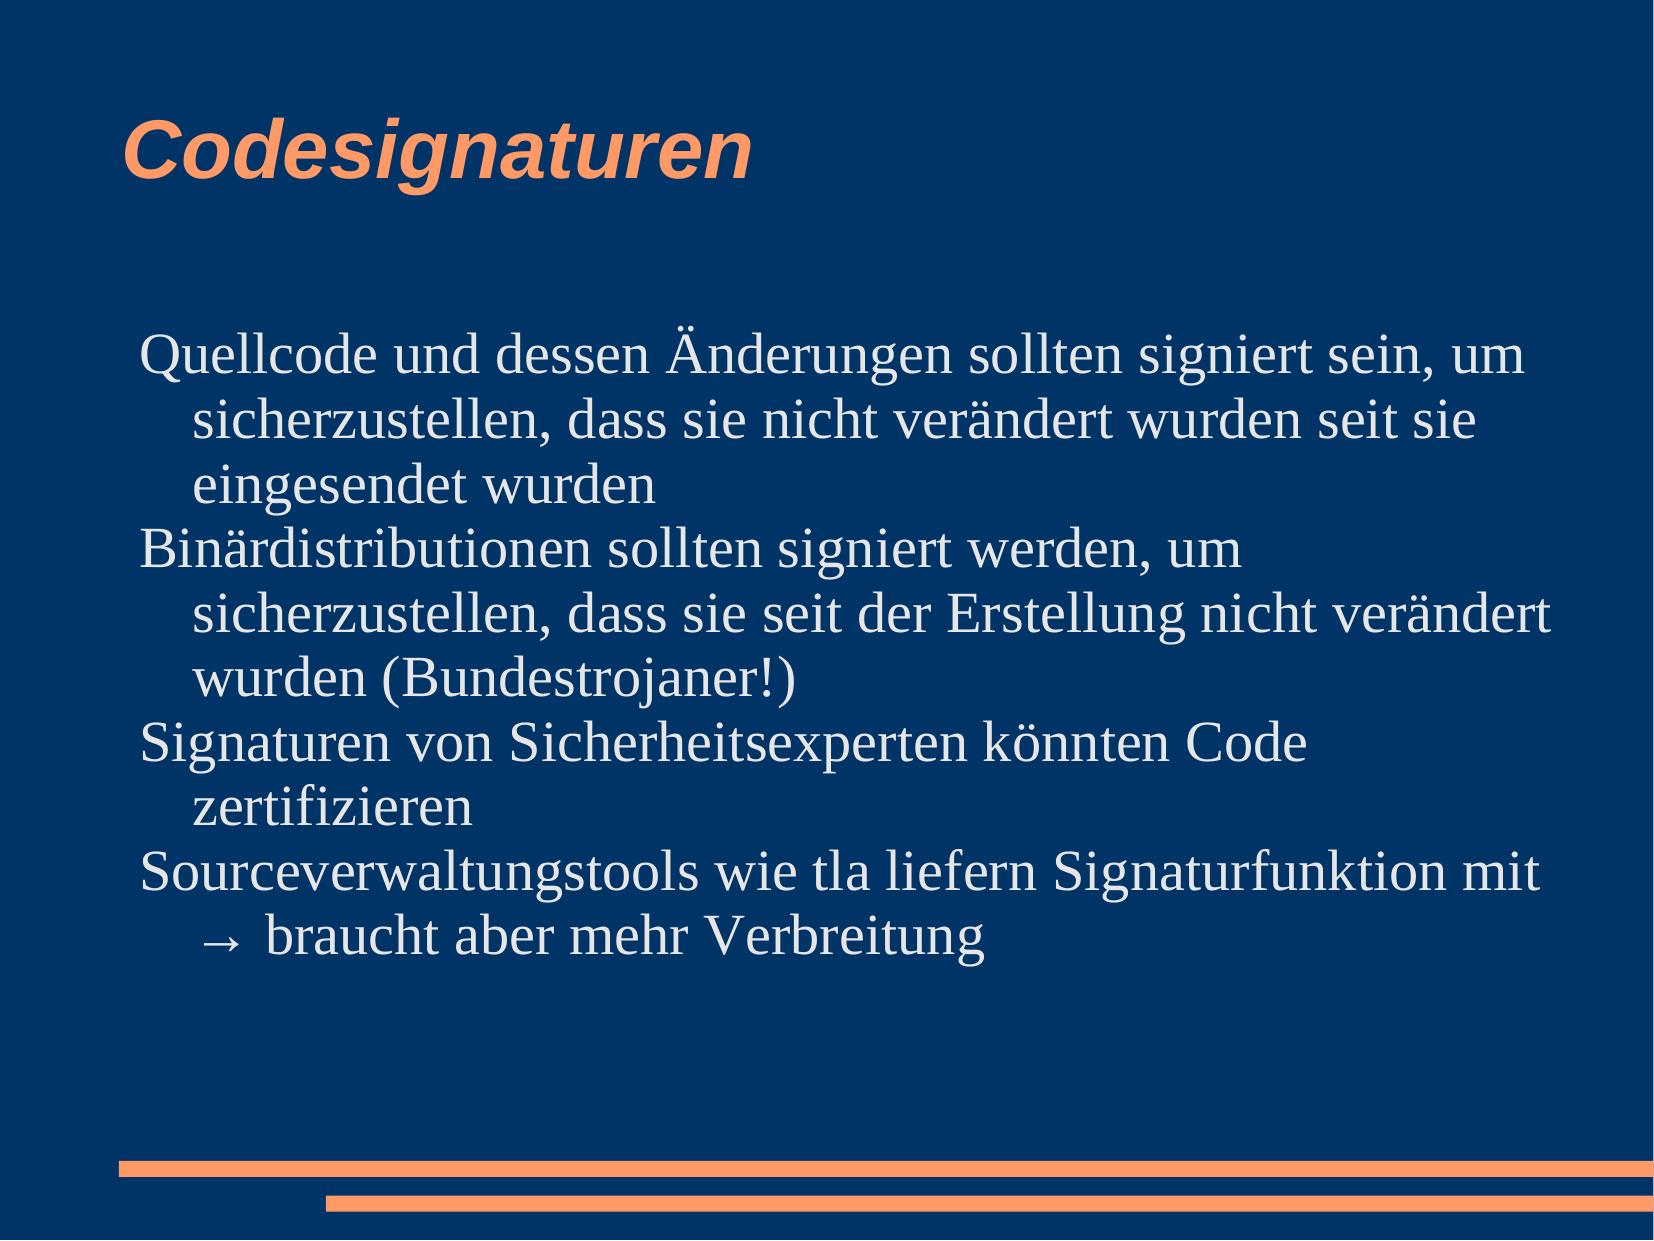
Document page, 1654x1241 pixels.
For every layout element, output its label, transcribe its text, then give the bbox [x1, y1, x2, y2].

list Quellcode und dessen Änderungen sollten signiert sein, um sicherzustellen, dass sie nicht verändert wurden seit sie eingesendet wurden Binärdistributionen sollten signiert werden, um sicherzustellen, dass sie seit der Erstellung nicht verändert wurden (Bundestrojaner!) Signaturen von Sicherheitsexperten könnten Code zertifizieren Sourceverwaltungstools wie tla liefern Signaturfunktion mit → braucht aber mehr Verbreitung [121, 322, 1561, 1118]
title Codesignaturen [121, 53, 1534, 247]
